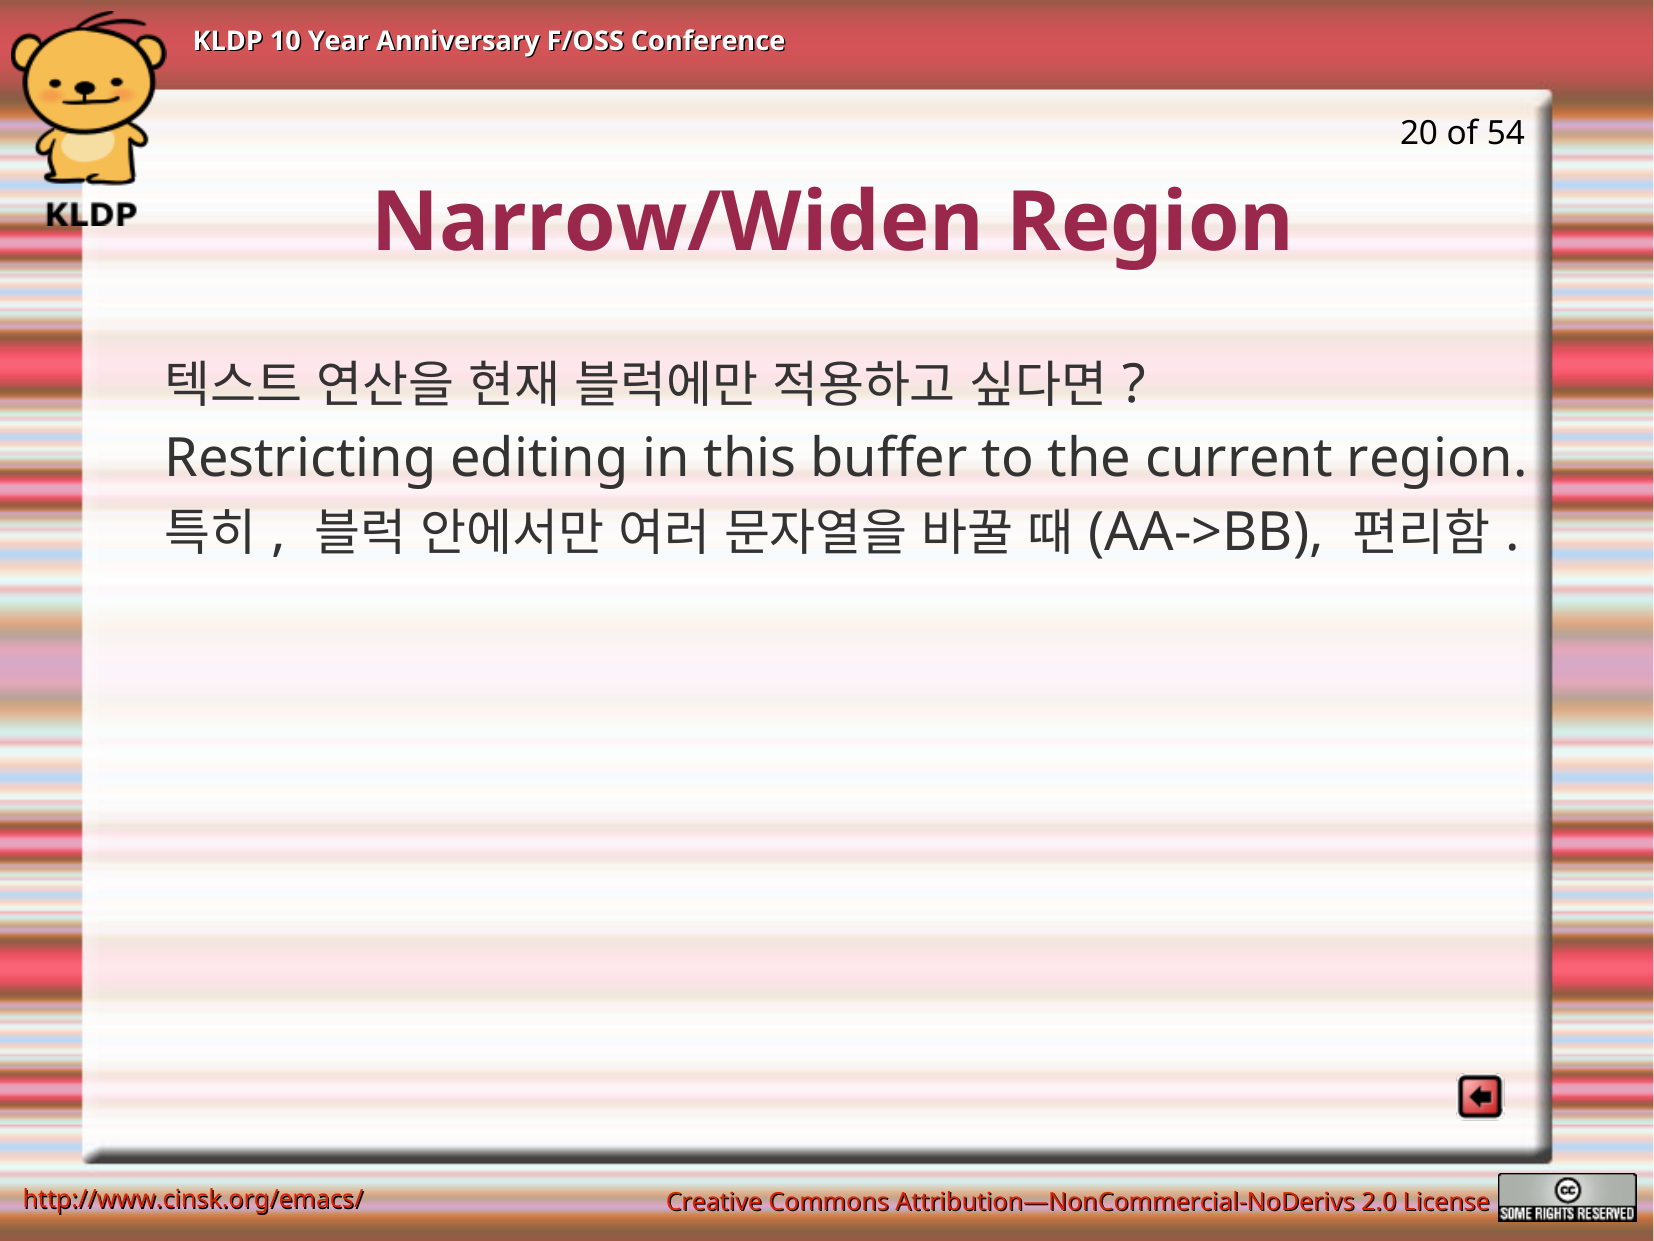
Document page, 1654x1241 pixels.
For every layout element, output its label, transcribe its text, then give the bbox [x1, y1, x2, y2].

picture [0, 0, 1654, 1241]
list 텍스트 연산을 현재 블럭에만 적용하고 싶다면? Restricting editing in this buffer to the current region. 특히, 블럭 안에서만 여러 문자열을 바꿀 때(AA->BB), 편리함. [152, 344, 1534, 1127]
title Narrow/Widen Region [121, 114, 1534, 322]
